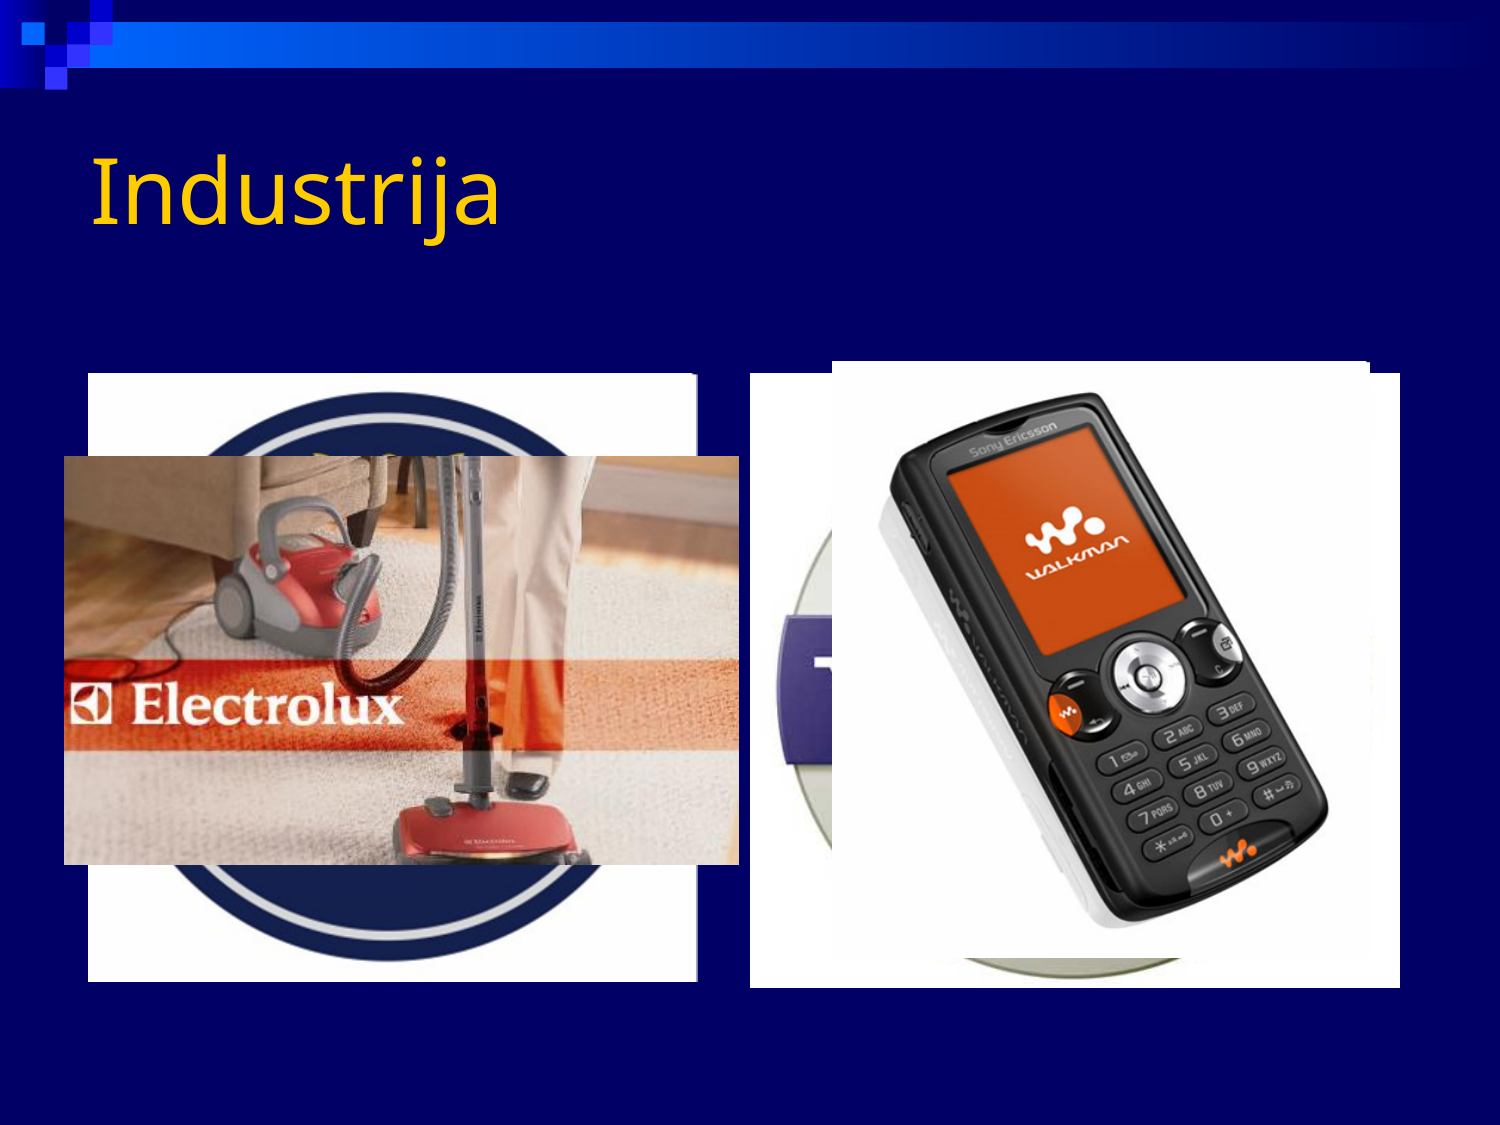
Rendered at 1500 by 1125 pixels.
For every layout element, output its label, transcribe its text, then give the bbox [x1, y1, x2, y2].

picture [64, 373, 739, 983]
picture [750, 361, 1400, 988]
title Industrija [75, 75, 1425, 300]
